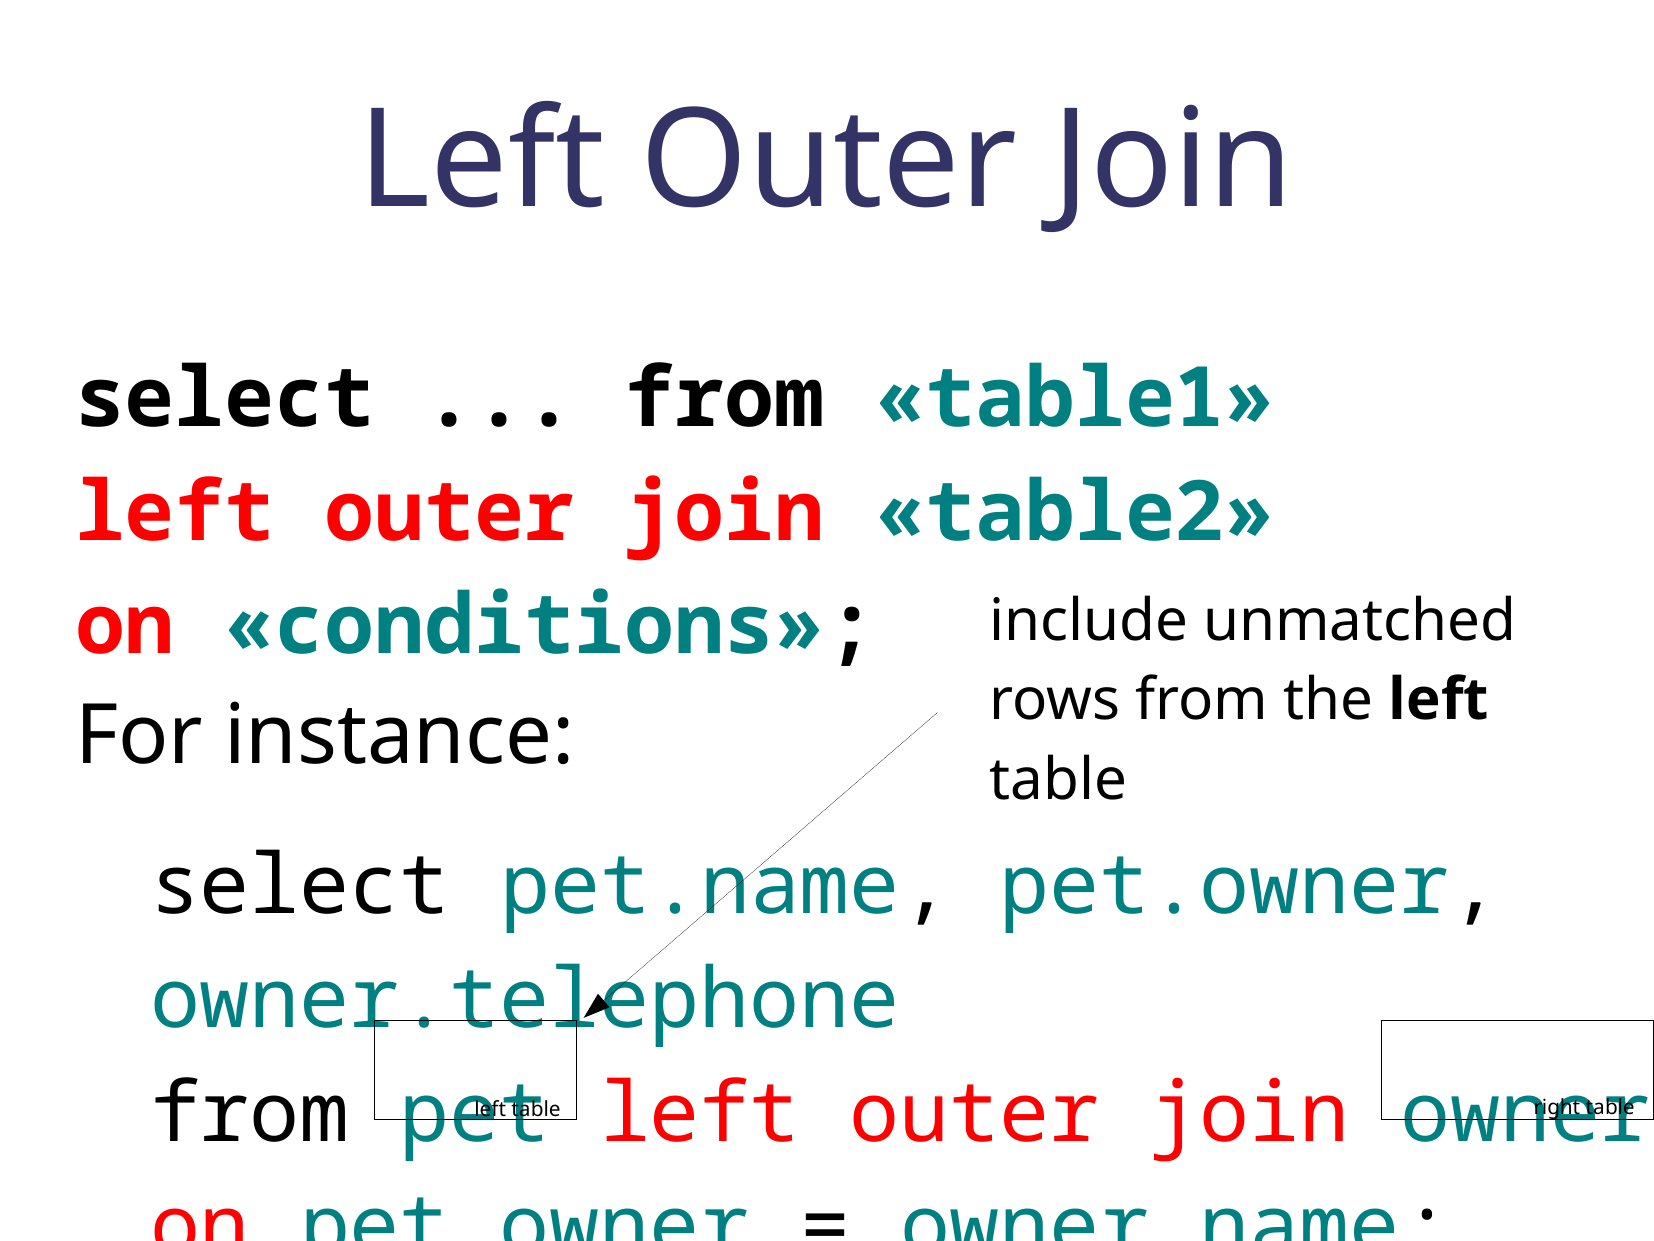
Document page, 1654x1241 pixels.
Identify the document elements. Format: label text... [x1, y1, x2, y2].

text_box left table [459, 1086, 582, 1127]
text_box right table [1518, 1084, 1654, 1125]
title Left Outer Join [82, 56, 1571, 250]
text_box For instance: [75, 675, 1654, 865]
text_box select pet.name, pet.owner, owner.telephone from pet left outer join owner on pet.owner = owner.name; [150, 865, 1654, 1191]
text_box select pet.name, pet.owner, owner.telephone from pet left outer join owner on pet.owner = owner.name; [1382, 1021, 1653, 1119]
subtitle select ... from «table1» left outer join «table2» on «conditions»; [75, 337, 1613, 626]
text_box include unmatched rows from the left table [975, 571, 1576, 863]
